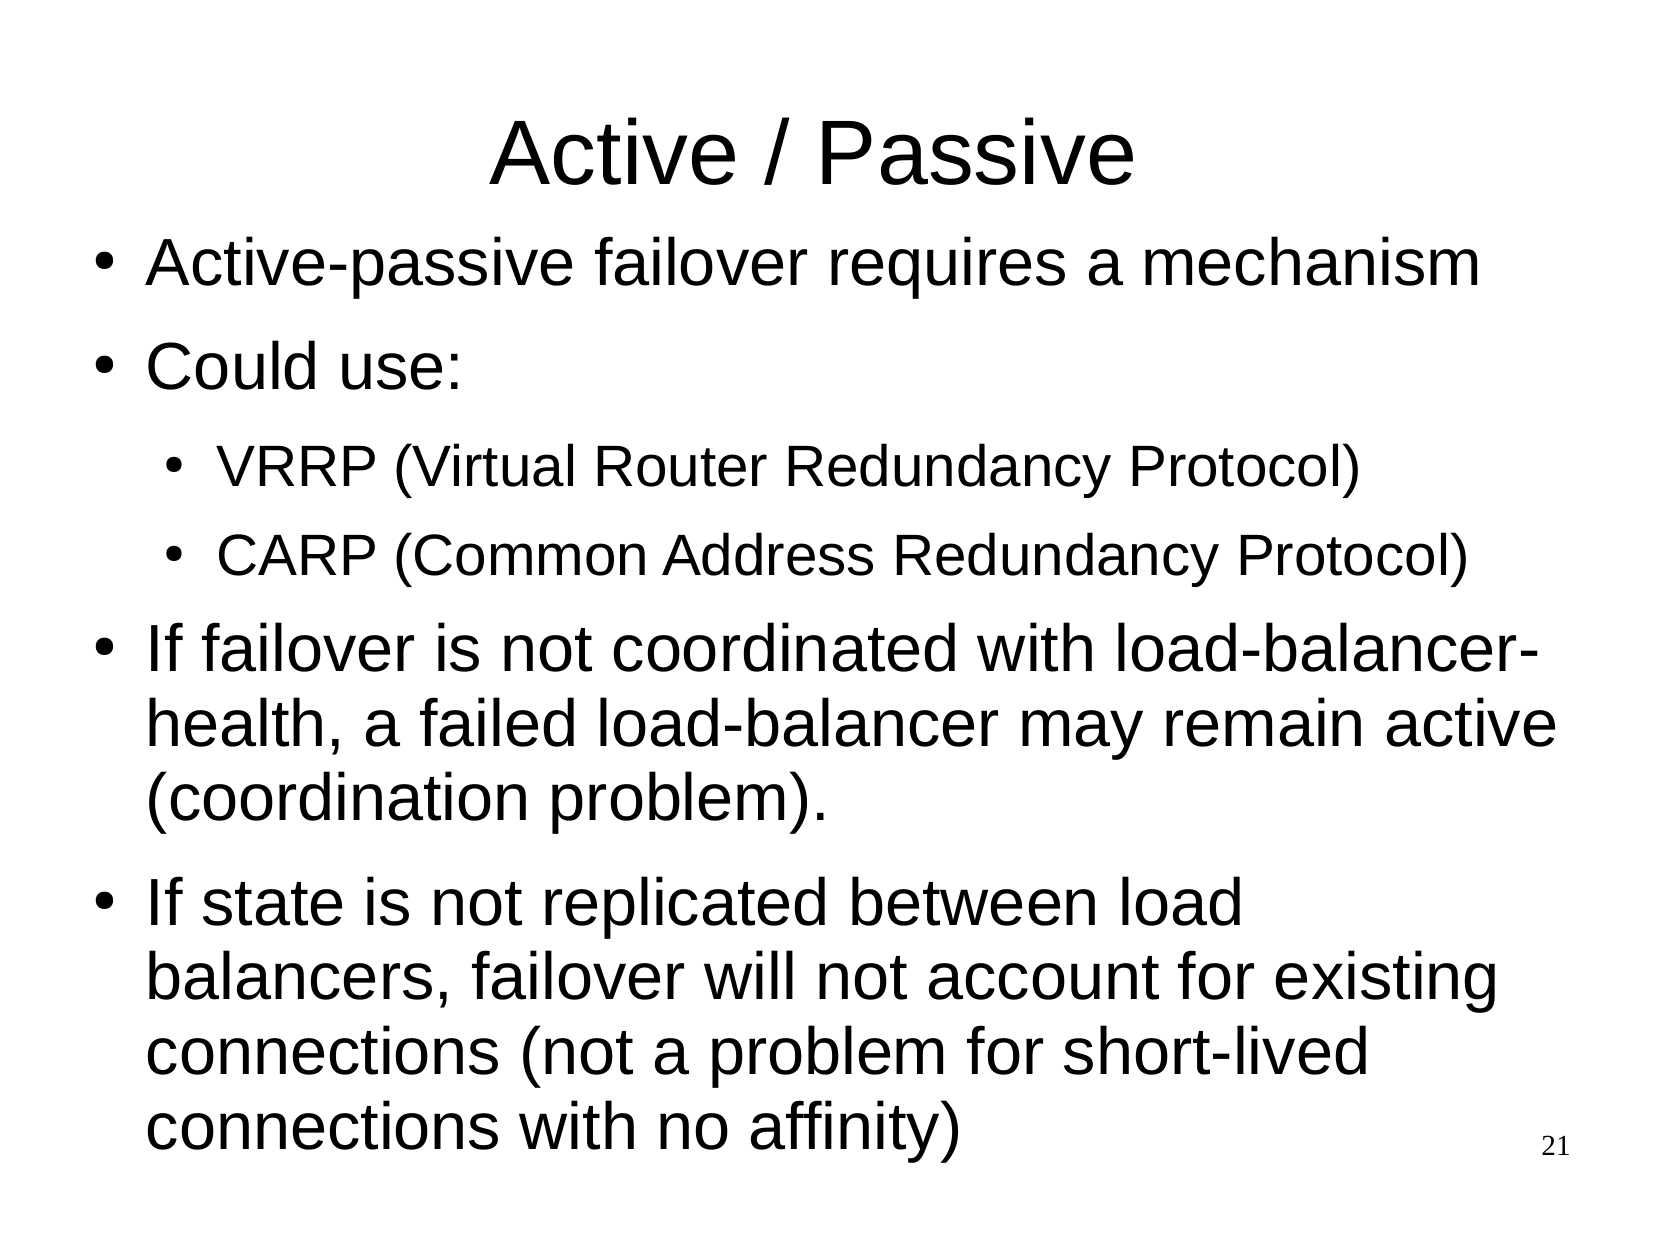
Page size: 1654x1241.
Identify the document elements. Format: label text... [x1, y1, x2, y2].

title Active / Passive [82, 49, 1571, 257]
list Active-passive failover requires a mechanism Could use: VRRP (Virtual Router Redundancy Protocol) CARP (Common Address Redundancy Protocol) If failover is not coordinated with load-balancer-health, a failed load-balancer may remain active (coordination problem). If state is not replicated between load balancers, failover will not account for existing connections (not a problem for short-lived connections with no affinity) [75, 225, 1564, 1164]
